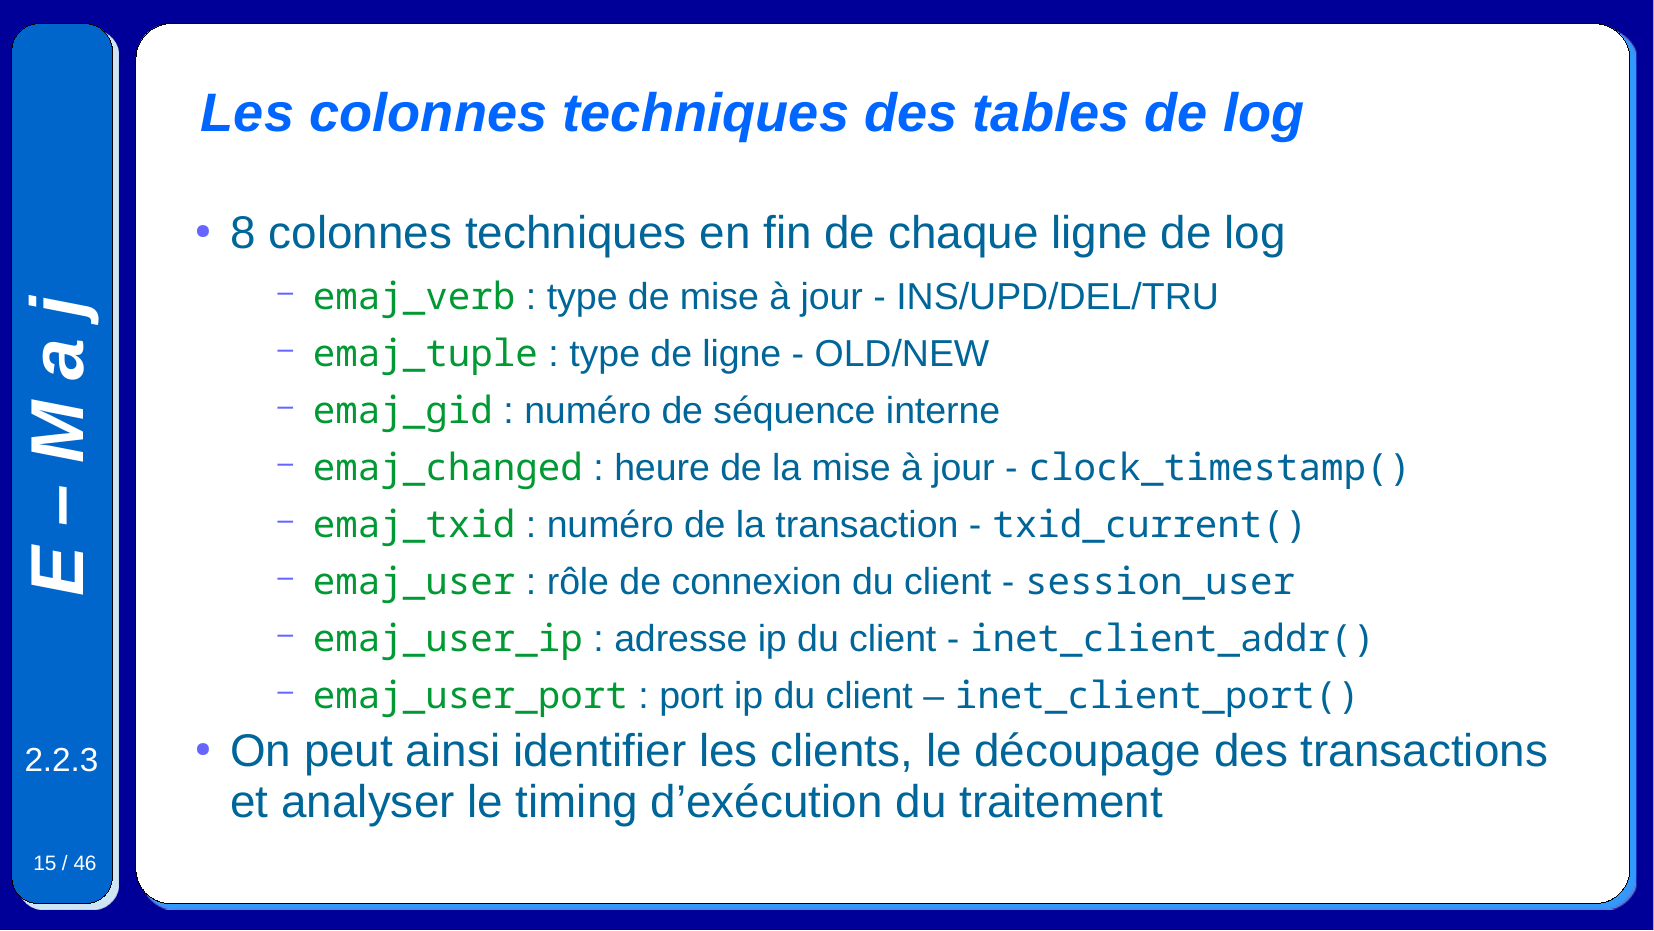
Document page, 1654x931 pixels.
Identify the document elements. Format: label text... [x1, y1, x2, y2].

title Les colonnes techniques des tables de log [200, 34, 1575, 191]
list 8 colonnes techniques en fin de chaque ligne de log emaj_verb : type de mise à jour - INS/UPD/DEL/TRU emaj_tuple : type de ligne - OLD/NEW emaj_gid : numéro de séquence interne emaj_changed : heure de la mise à jour - clock_timestamp() emaj_txid : numéro de la transaction - txid_current() emaj_user : rôle de connexion du client - session_user emaj_user_ip : adresse ip du client - inet_client_addr() emaj_user_port : port ip du client – inet_client_port() On peut ainsi identifier les clients, le découpage des transactions et analyser le timing d’exécution du traitement [177, 206, 1587, 827]
